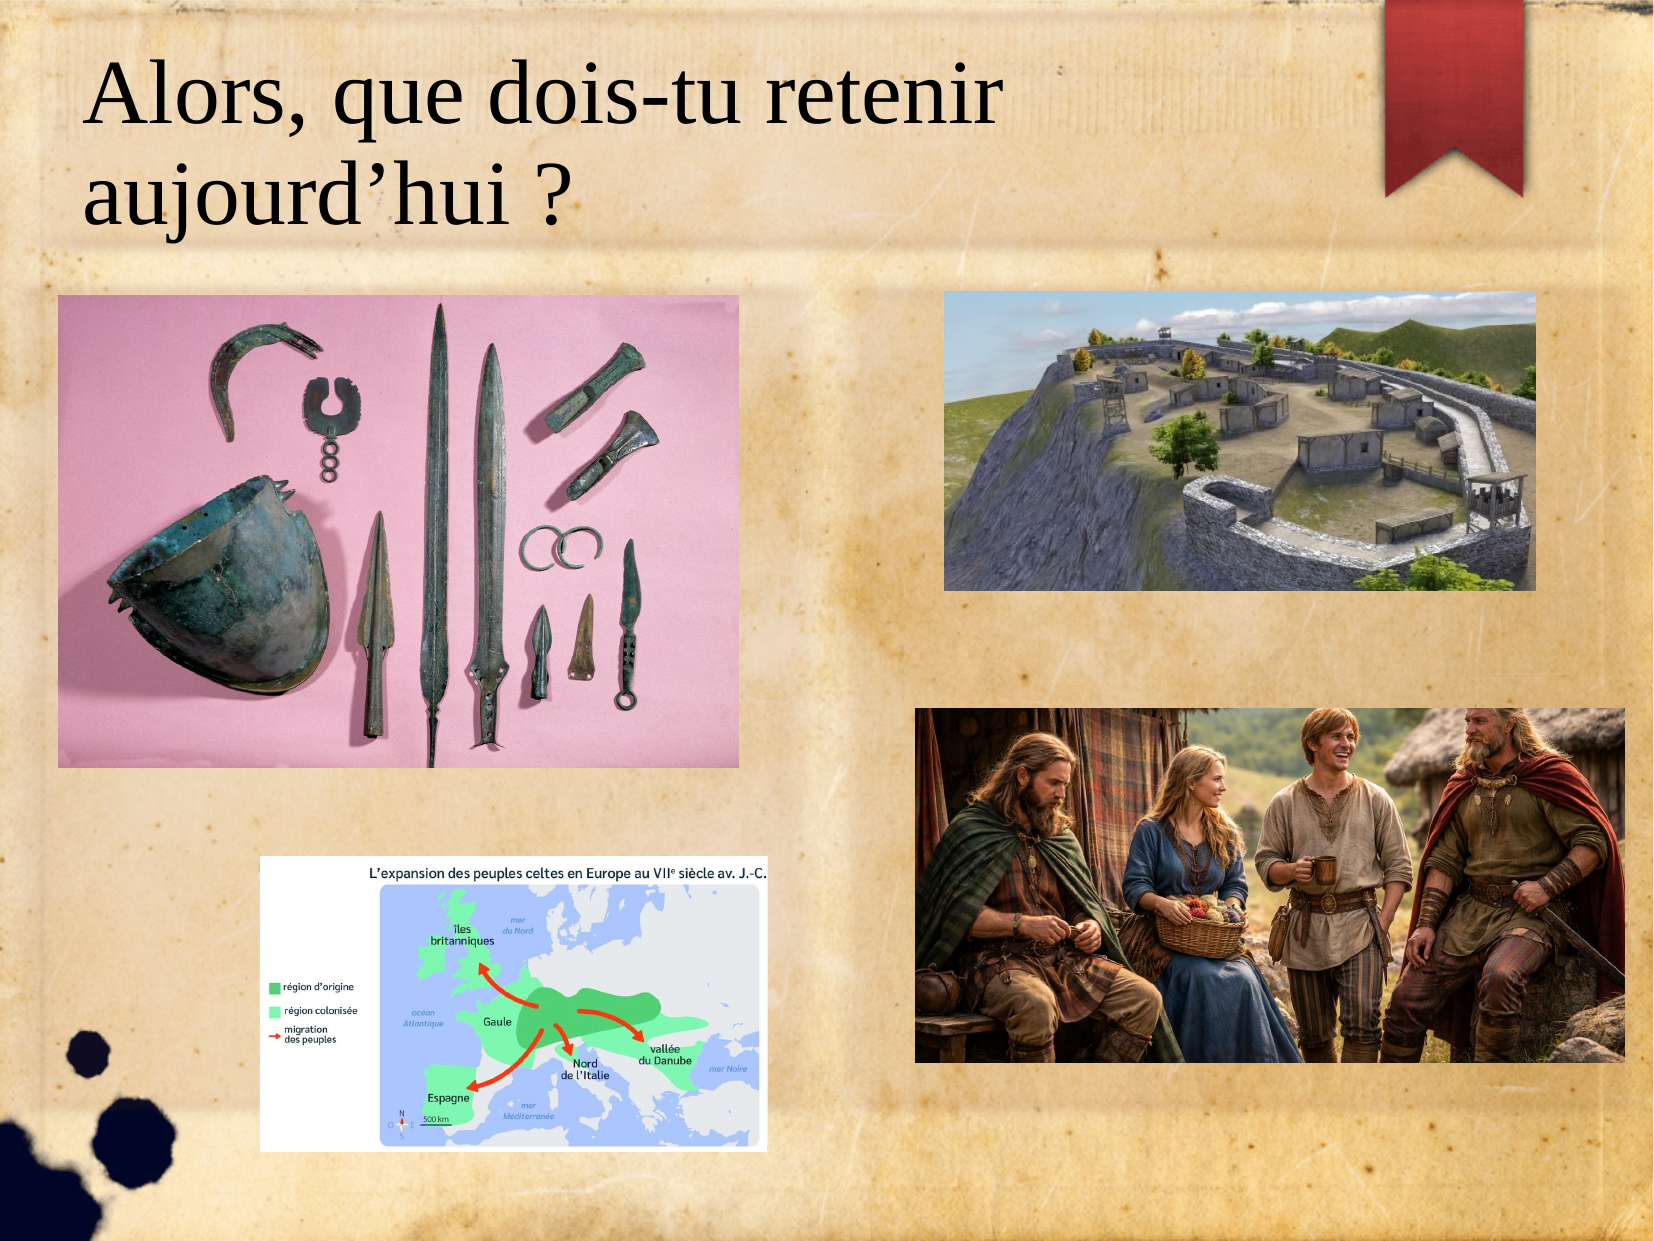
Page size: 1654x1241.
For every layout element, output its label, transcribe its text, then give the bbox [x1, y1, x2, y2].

title Alors, que dois-tu retenir aujourd’hui ? [82, 41, 1347, 245]
picture [0, 0, 1654, 1241]
